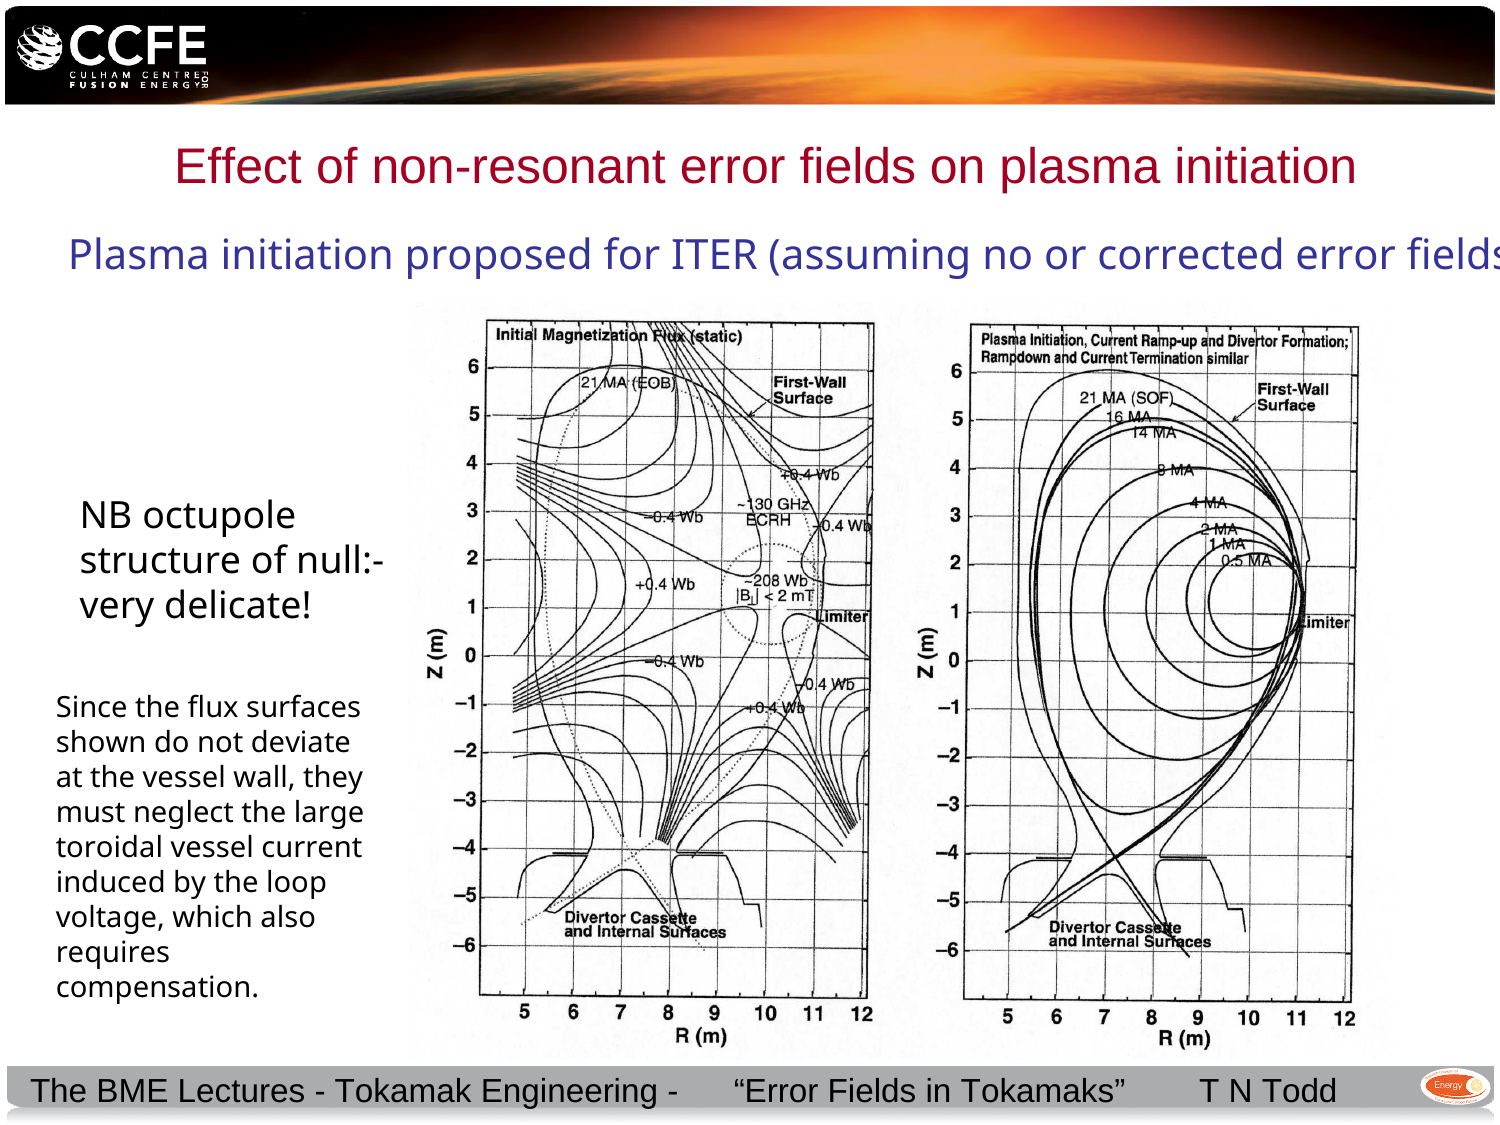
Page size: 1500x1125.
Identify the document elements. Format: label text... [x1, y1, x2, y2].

picture [1421, 1067, 1490, 1106]
text_box NB octupole structure of null:- very delicate! [64, 483, 400, 635]
text_box Plasma initiation proposed for ITER (assuming no or corrected error fields) [53, 220, 1500, 286]
text_box Effect of non-resonant error fields on plasma initiation [159, 125, 1374, 201]
text_box Since the flux surfaces shown do not deviate at the vessel wall, they must neglect the large toroidal vessel current induced by the loop voltage, which also requires compensation. [41, 680, 384, 1011]
picture [407, 302, 1395, 1059]
picture [5, 6, 1495, 105]
